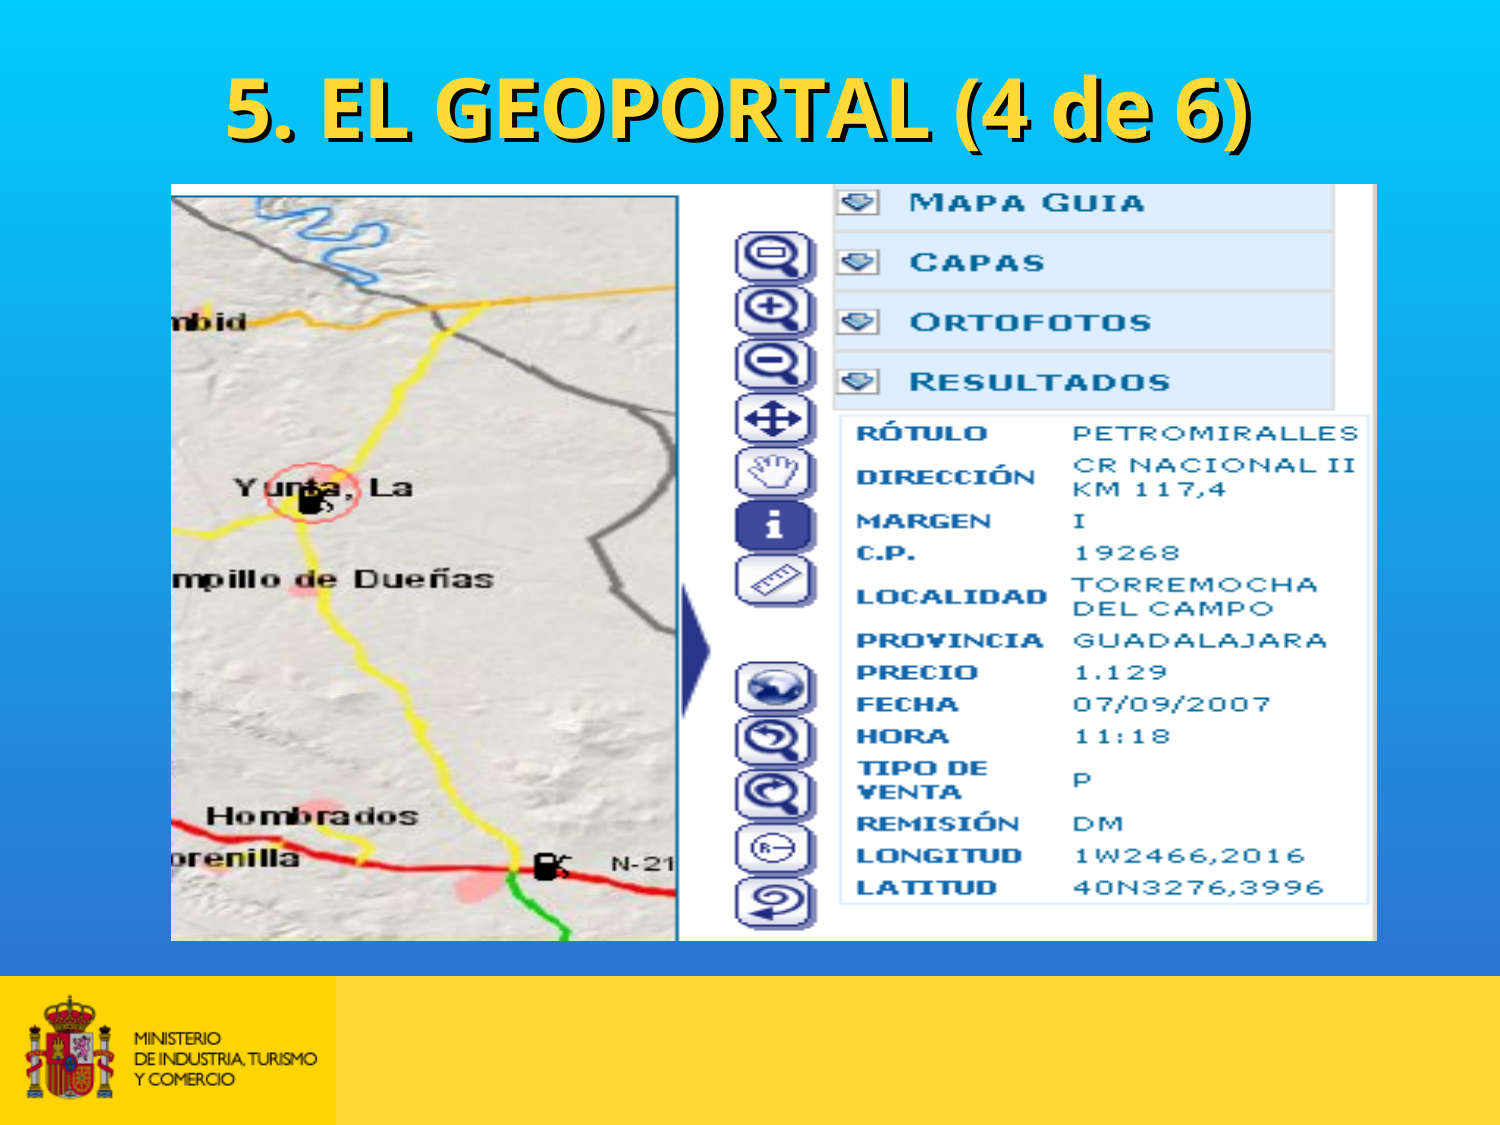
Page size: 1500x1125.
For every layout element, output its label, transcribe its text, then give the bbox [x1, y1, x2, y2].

title 5. EL GEOPORTAL (4 de 6) [99, 37, 1375, 173]
picture [171, 185, 1377, 941]
